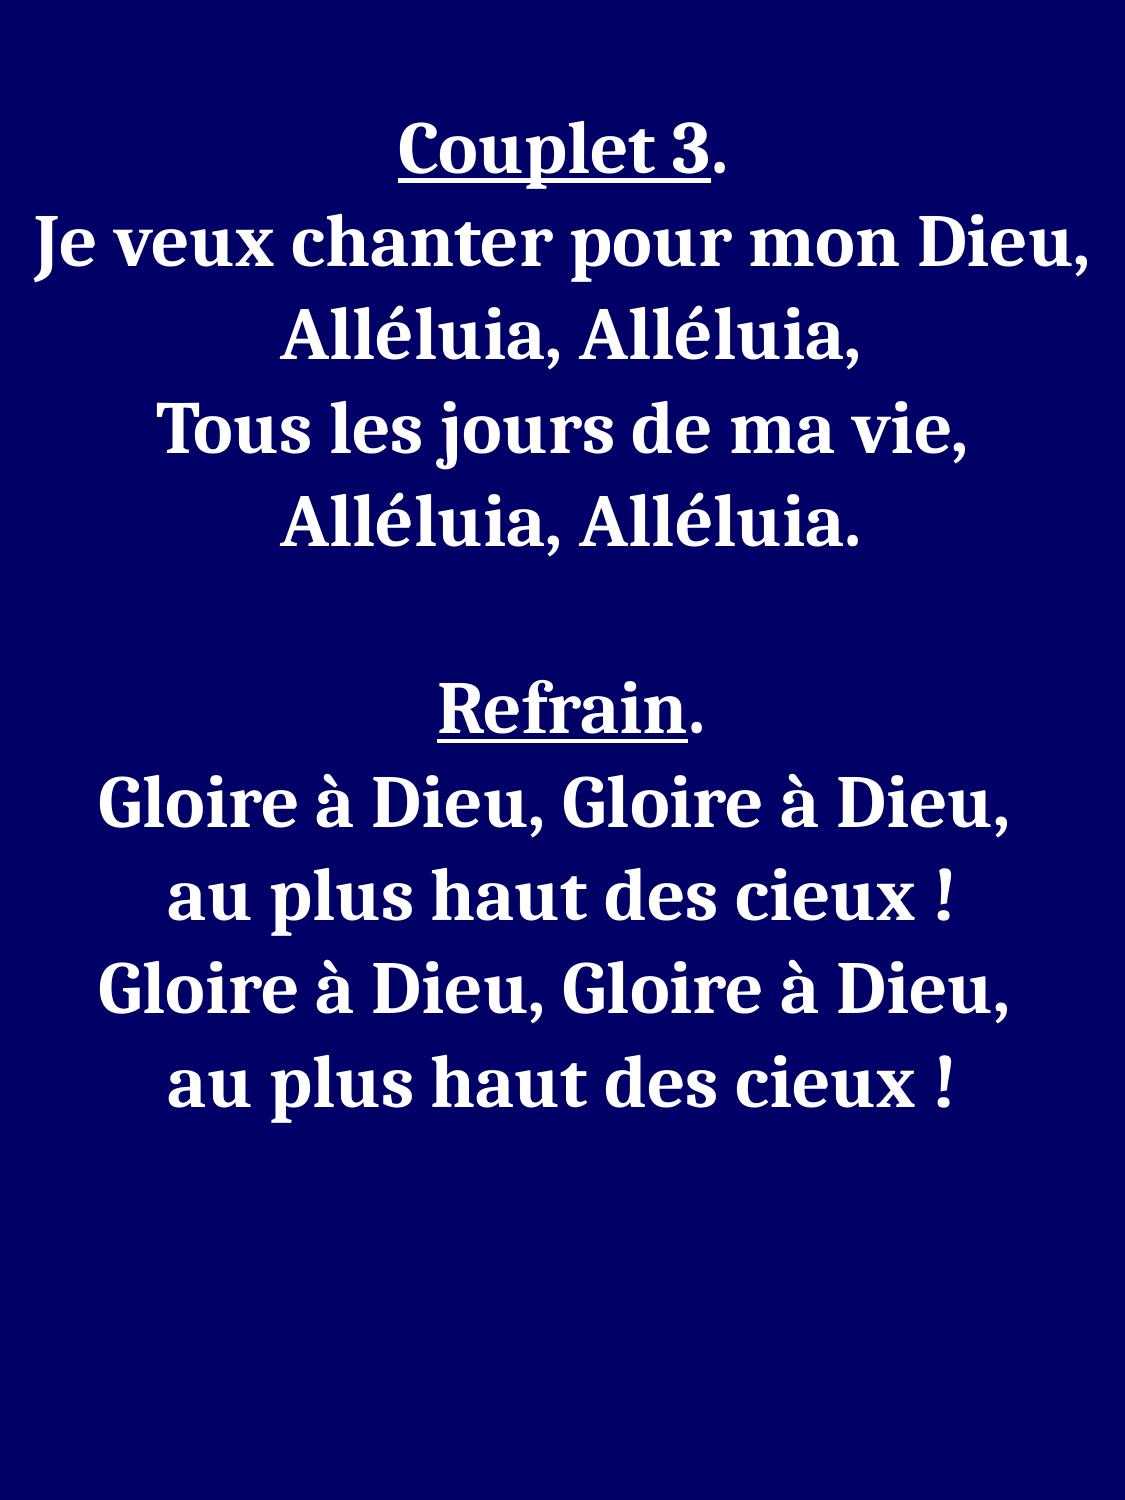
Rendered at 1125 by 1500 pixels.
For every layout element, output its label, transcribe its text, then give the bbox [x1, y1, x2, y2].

text_box Couplet 3. Je veux chanter pour mon Dieu, Alléluia, Alléluia, Tous les jours de ma vie, Alléluia, Alléluia. Refrain. Gloire à Dieu, Gloire à Dieu, au plus haut des cieux ! Gloire à Dieu, Gloire à Dieu, au plus haut des cieux ! [0, 100, 1125, 863]
